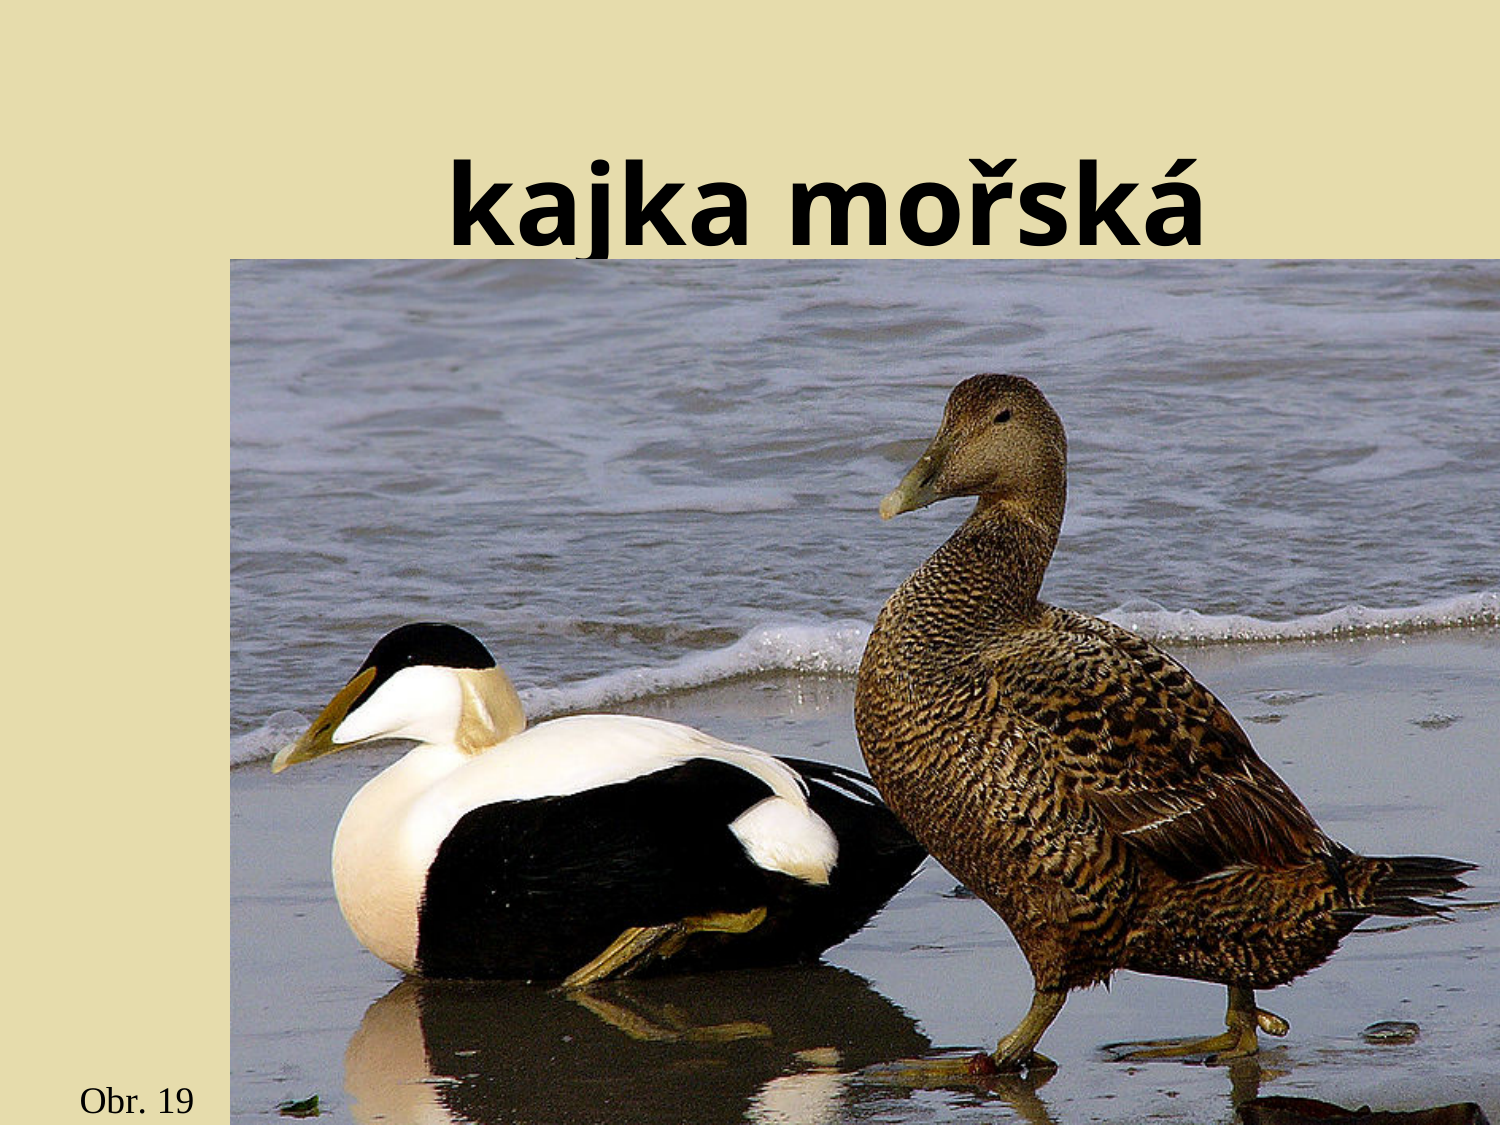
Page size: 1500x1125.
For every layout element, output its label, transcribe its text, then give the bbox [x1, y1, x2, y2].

title kajka mořská [188, 35, 1468, 276]
text_box Obr. 19 [64, 1068, 231, 1125]
picture [230, 259, 1500, 1125]
